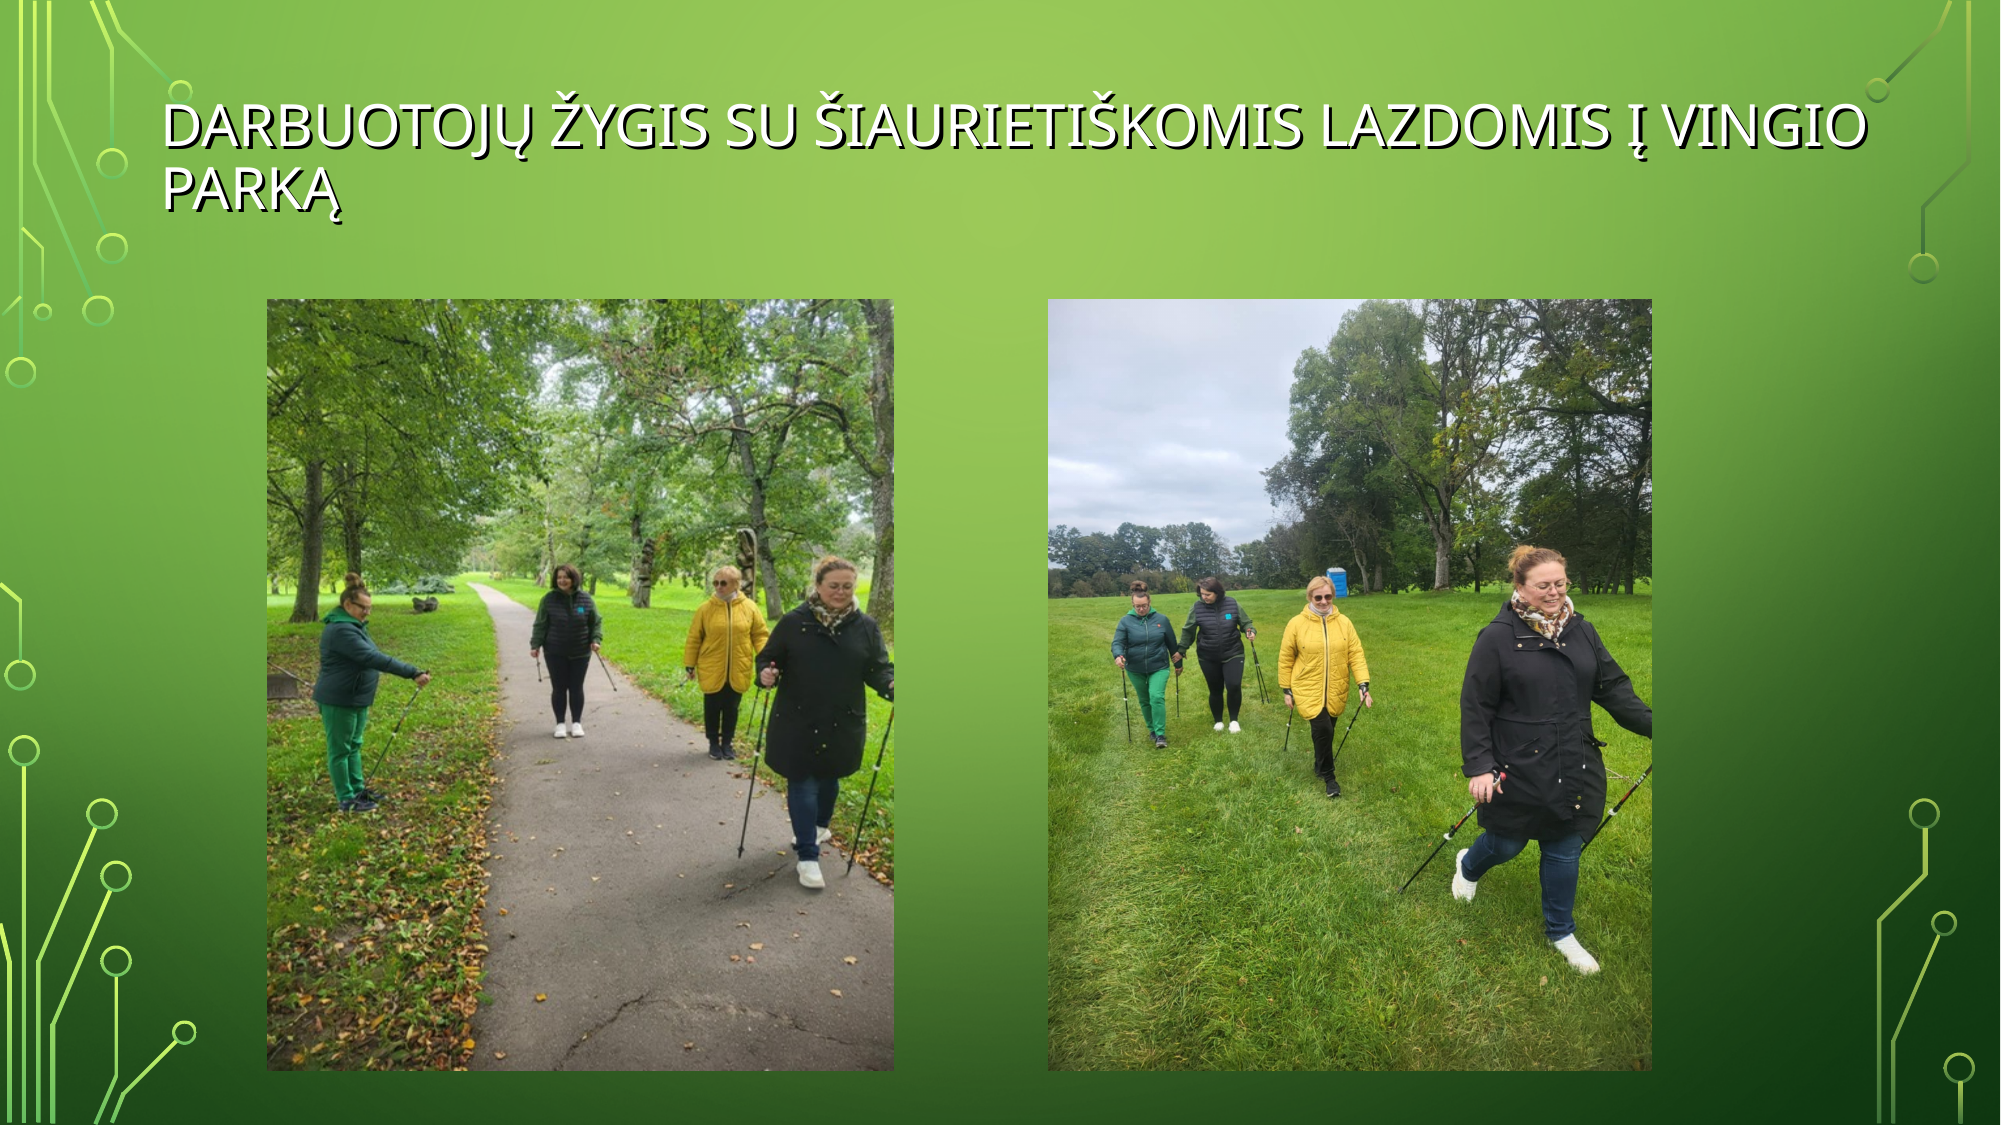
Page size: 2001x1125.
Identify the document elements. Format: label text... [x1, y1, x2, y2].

title DARBUOTOJŲ ŽYGIS SU ŠIAURIETIŠKOMIS LAZDOMIS Į VINGIO PARKĄ [145, 43, 1959, 276]
picture [1048, 299, 1652, 1071]
picture [267, 299, 894, 1071]
